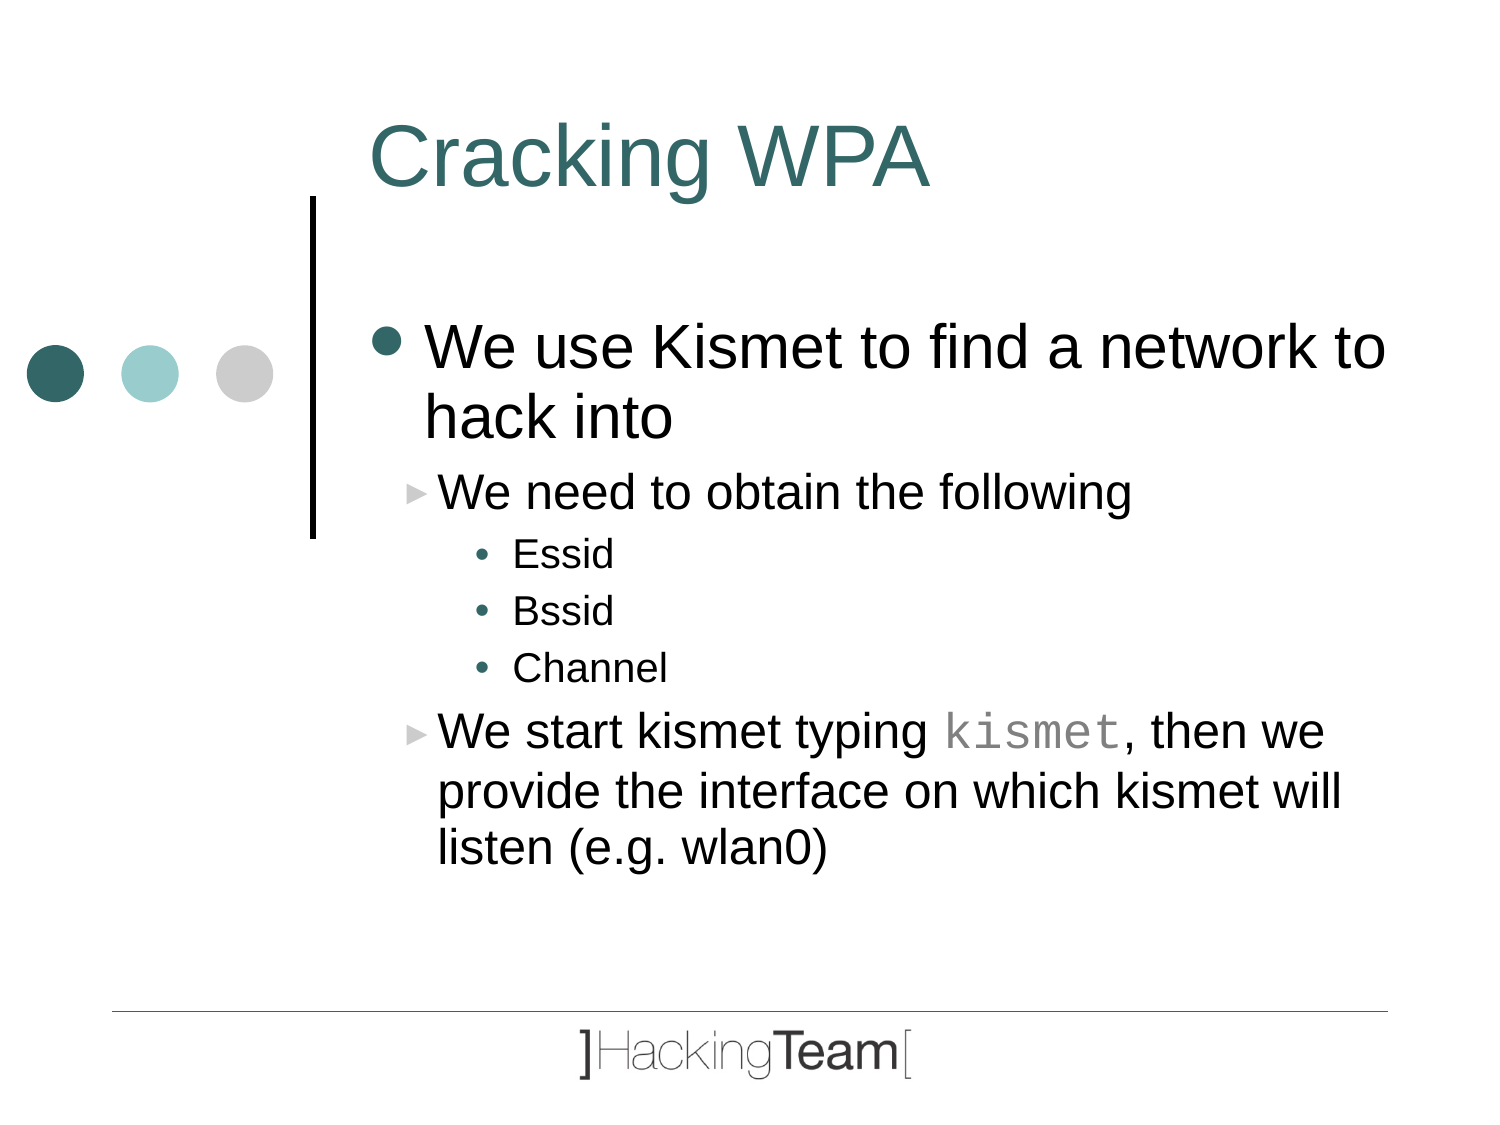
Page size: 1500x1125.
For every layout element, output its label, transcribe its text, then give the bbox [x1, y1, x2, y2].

list We use Kismet to find a network to hack into We need to obtain the following Essid Bssid Channel We start kismet typing kismet, then we provide the interface on which kismet will listen (e.g. wlan0) [249, 312, 1401, 1041]
picture [574, 1041, 916, 1084]
title Cracking WPA [249, 38, 1401, 275]
